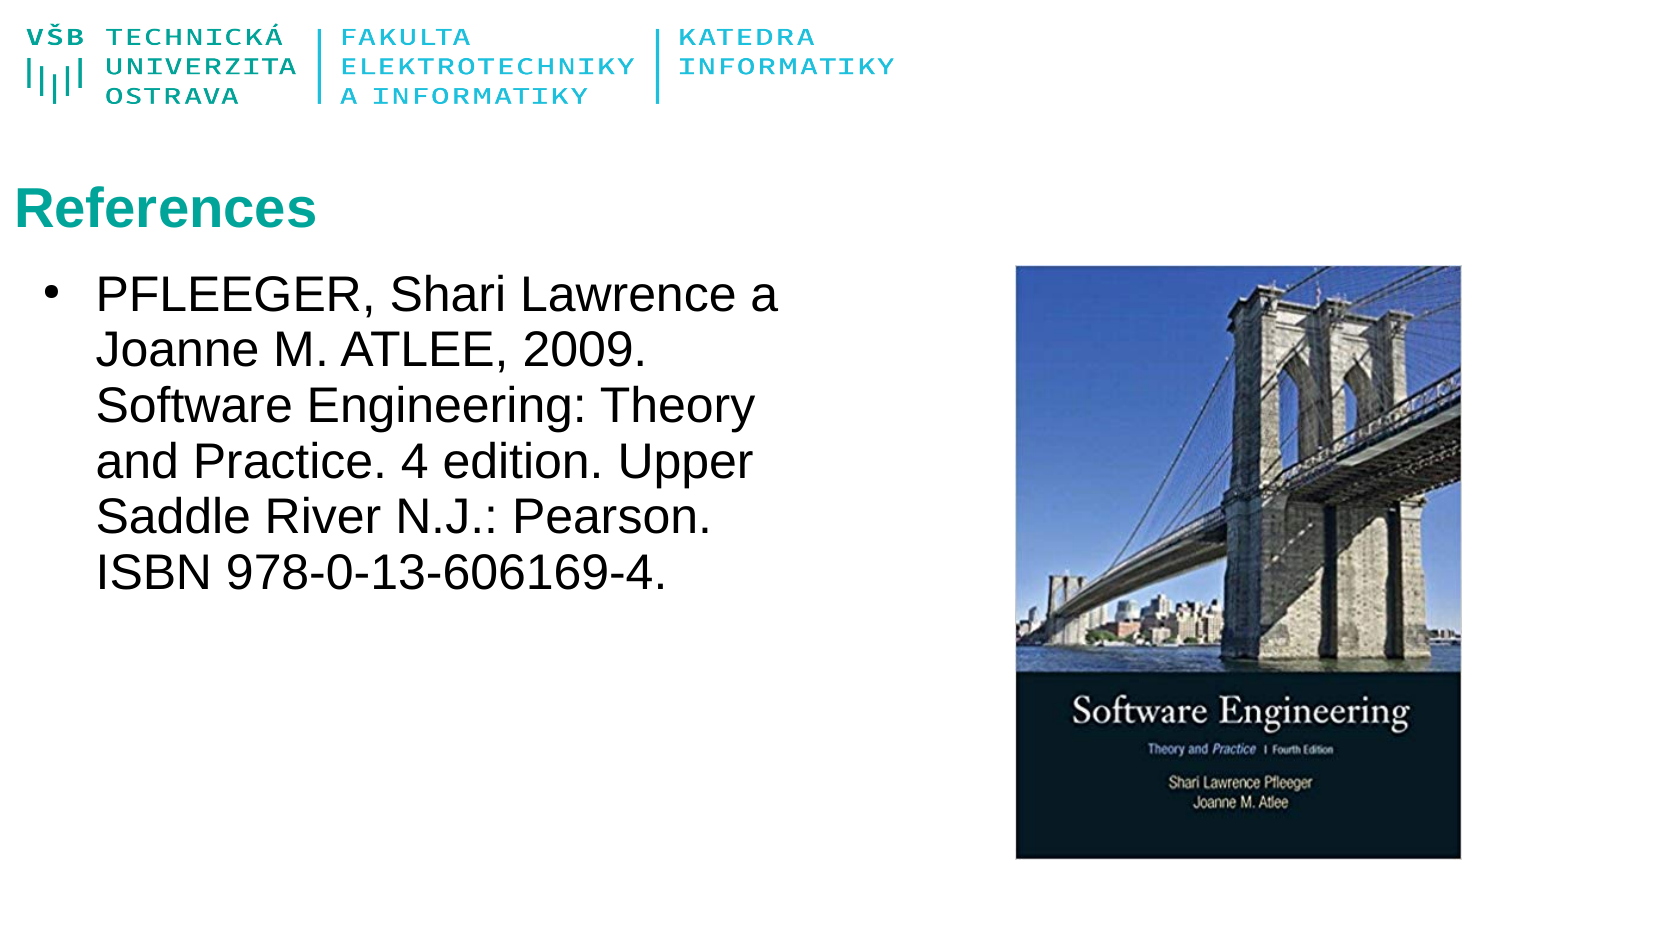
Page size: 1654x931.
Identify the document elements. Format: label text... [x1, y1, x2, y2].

picture [26, 23, 894, 104]
title References [14, 176, 1619, 240]
picture [1015, 265, 1462, 860]
list PFLEEGER, Shari Lawrence a Joanne M. ATLEE, 2009. Software Engineering: Theory and Practice. 4 edition. Upper Saddle River N.J.: Pearson. ISBN 978-0-13-606169-4. [24, 265, 808, 860]
